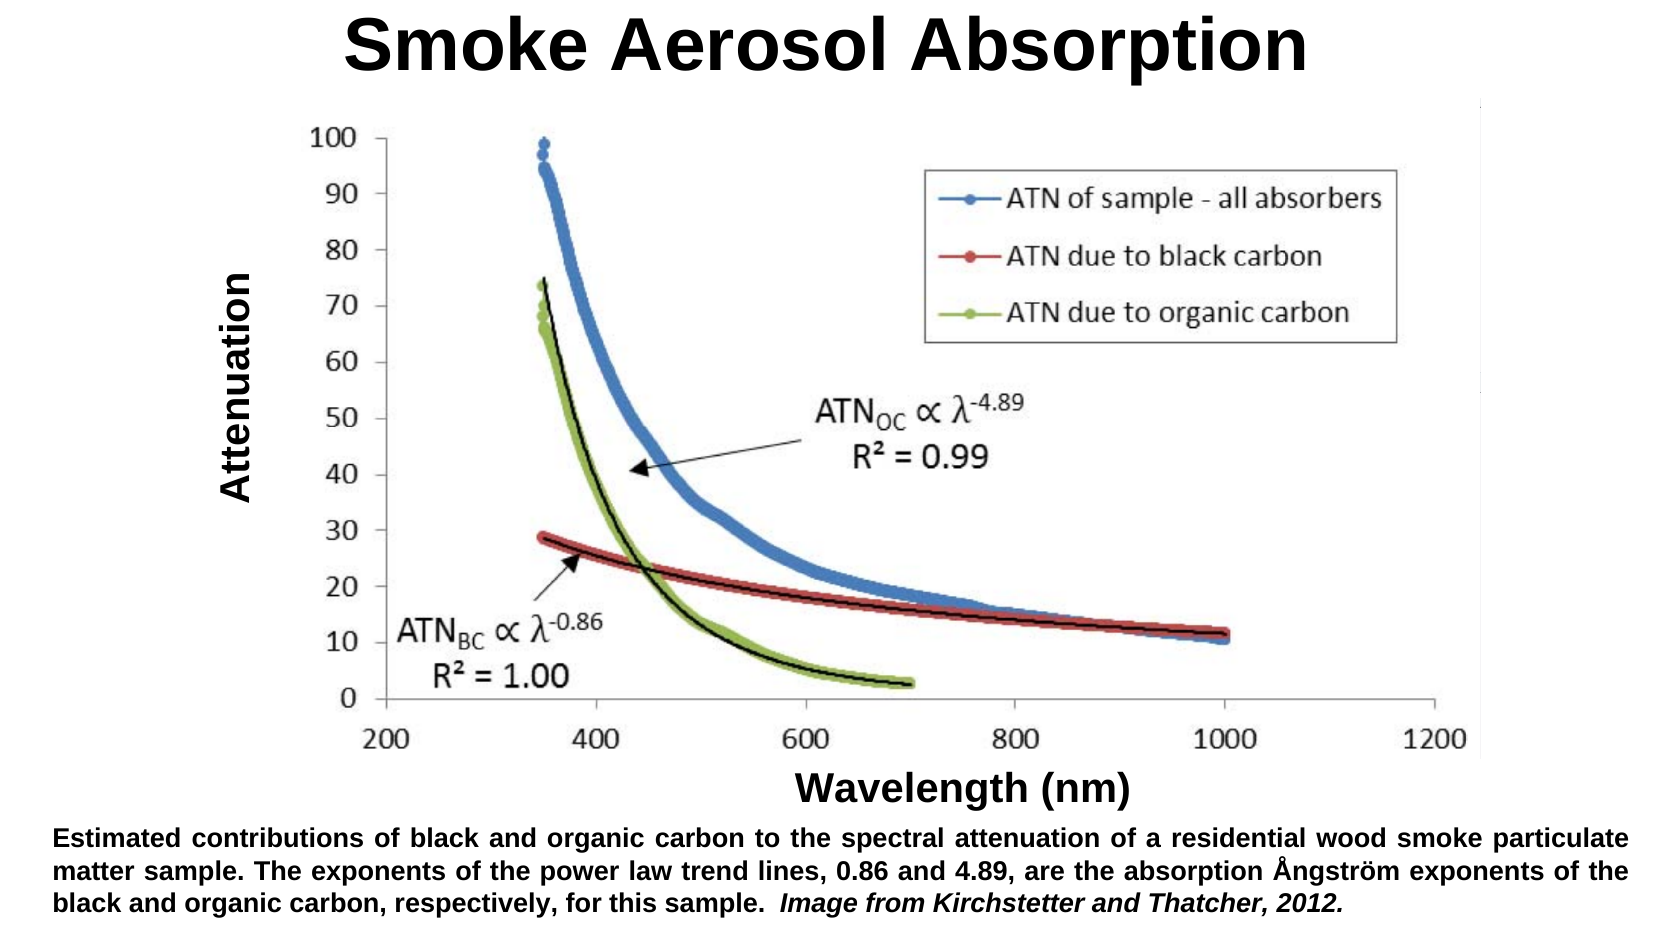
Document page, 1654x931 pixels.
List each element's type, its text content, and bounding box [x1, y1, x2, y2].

text_box Estimated contributions of black and organic carbon to the spectral attenuation of a residential wood smoke particulate matter sample. The exponents of the power law trend lines, 0.86 and 4.89, are the absorption Ångström exponents of the black and organic carbon, respectively, for this sample. Image from Kirchstetter and Thatcher, 2012. [37, 813, 1644, 926]
title Smoke Aerosol Absorption [0, 1, 1654, 89]
text_box Wavelength (nm) [537, 753, 1389, 813]
text_box Attenuation [200, 226, 275, 550]
picture [301, 98, 1481, 759]
